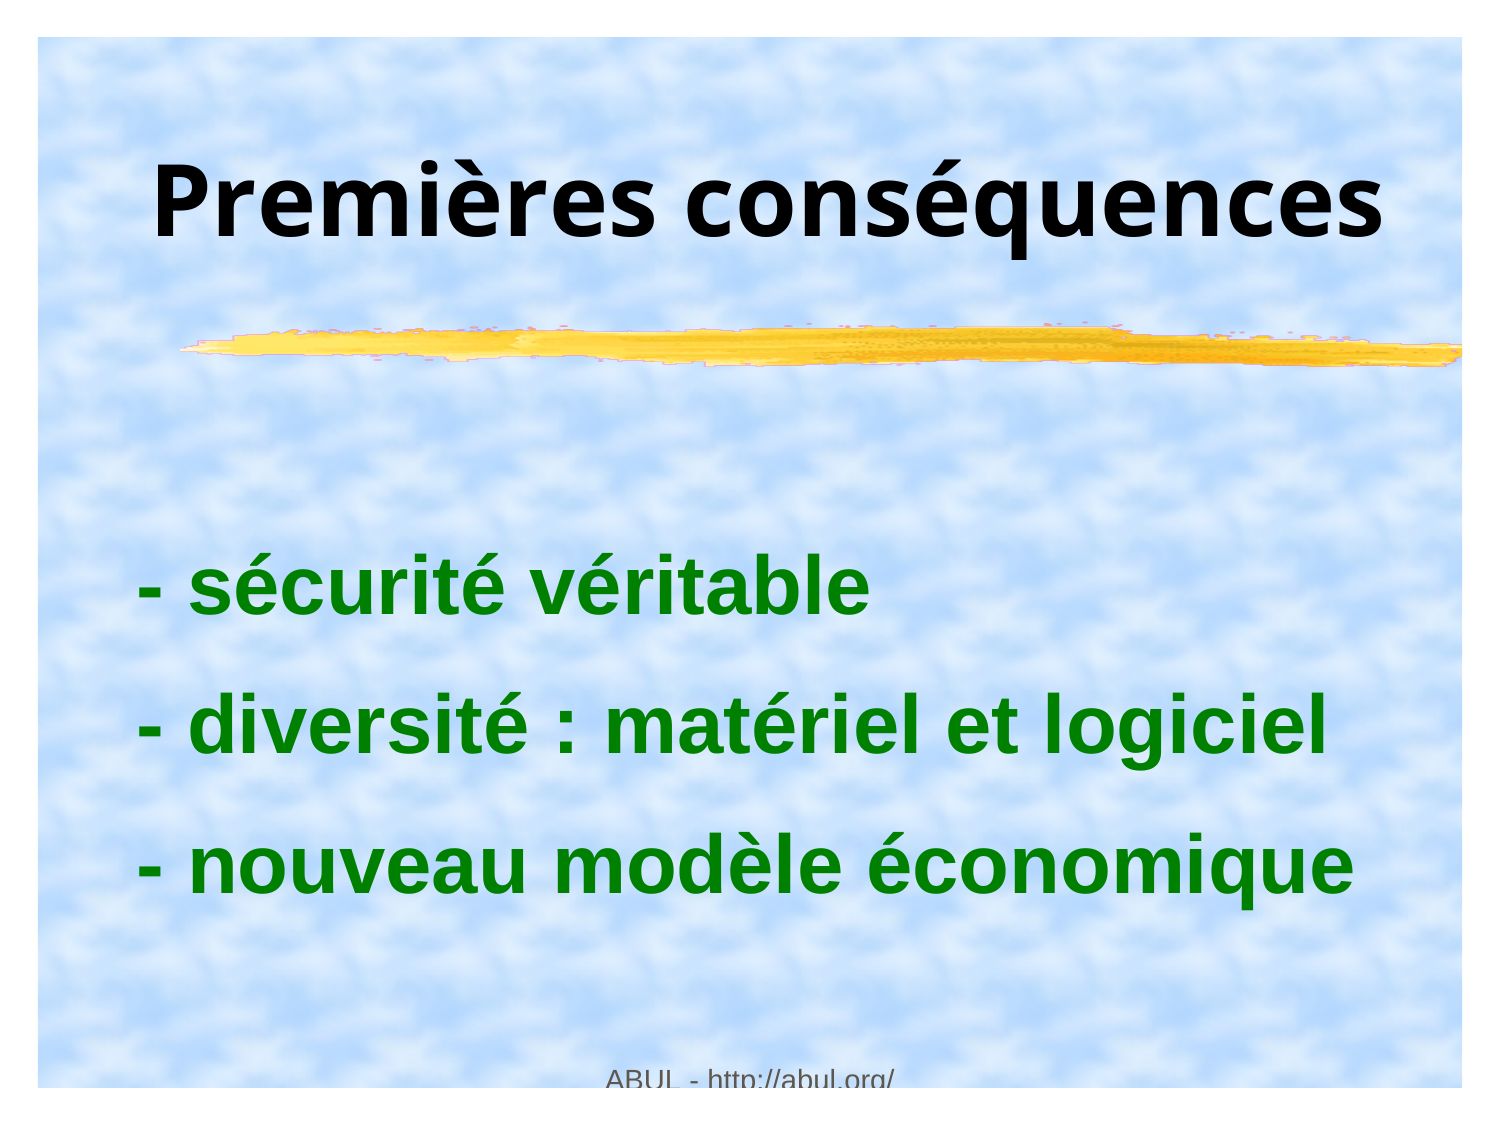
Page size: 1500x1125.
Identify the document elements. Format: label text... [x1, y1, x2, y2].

picture [712, 1076, 719, 1088]
picture [802, 1076, 809, 1088]
text_box Premières conséquences [37, 73, 1463, 322]
title - sécurité véritable - diversité : matériel et logiciel - nouveau modèle économique [121, 472, 1439, 1024]
picture [629, 1072, 638, 1078]
picture [745, 1076, 752, 1088]
picture [611, 1073, 618, 1082]
picture [37, 37, 1463, 73]
picture [728, 1076, 733, 1088]
picture [629, 1081, 639, 1088]
picture [609, 1084, 621, 1088]
picture [848, 1076, 856, 1088]
picture [874, 1076, 882, 1088]
picture [37, 322, 1463, 1088]
picture [784, 1082, 791, 1088]
